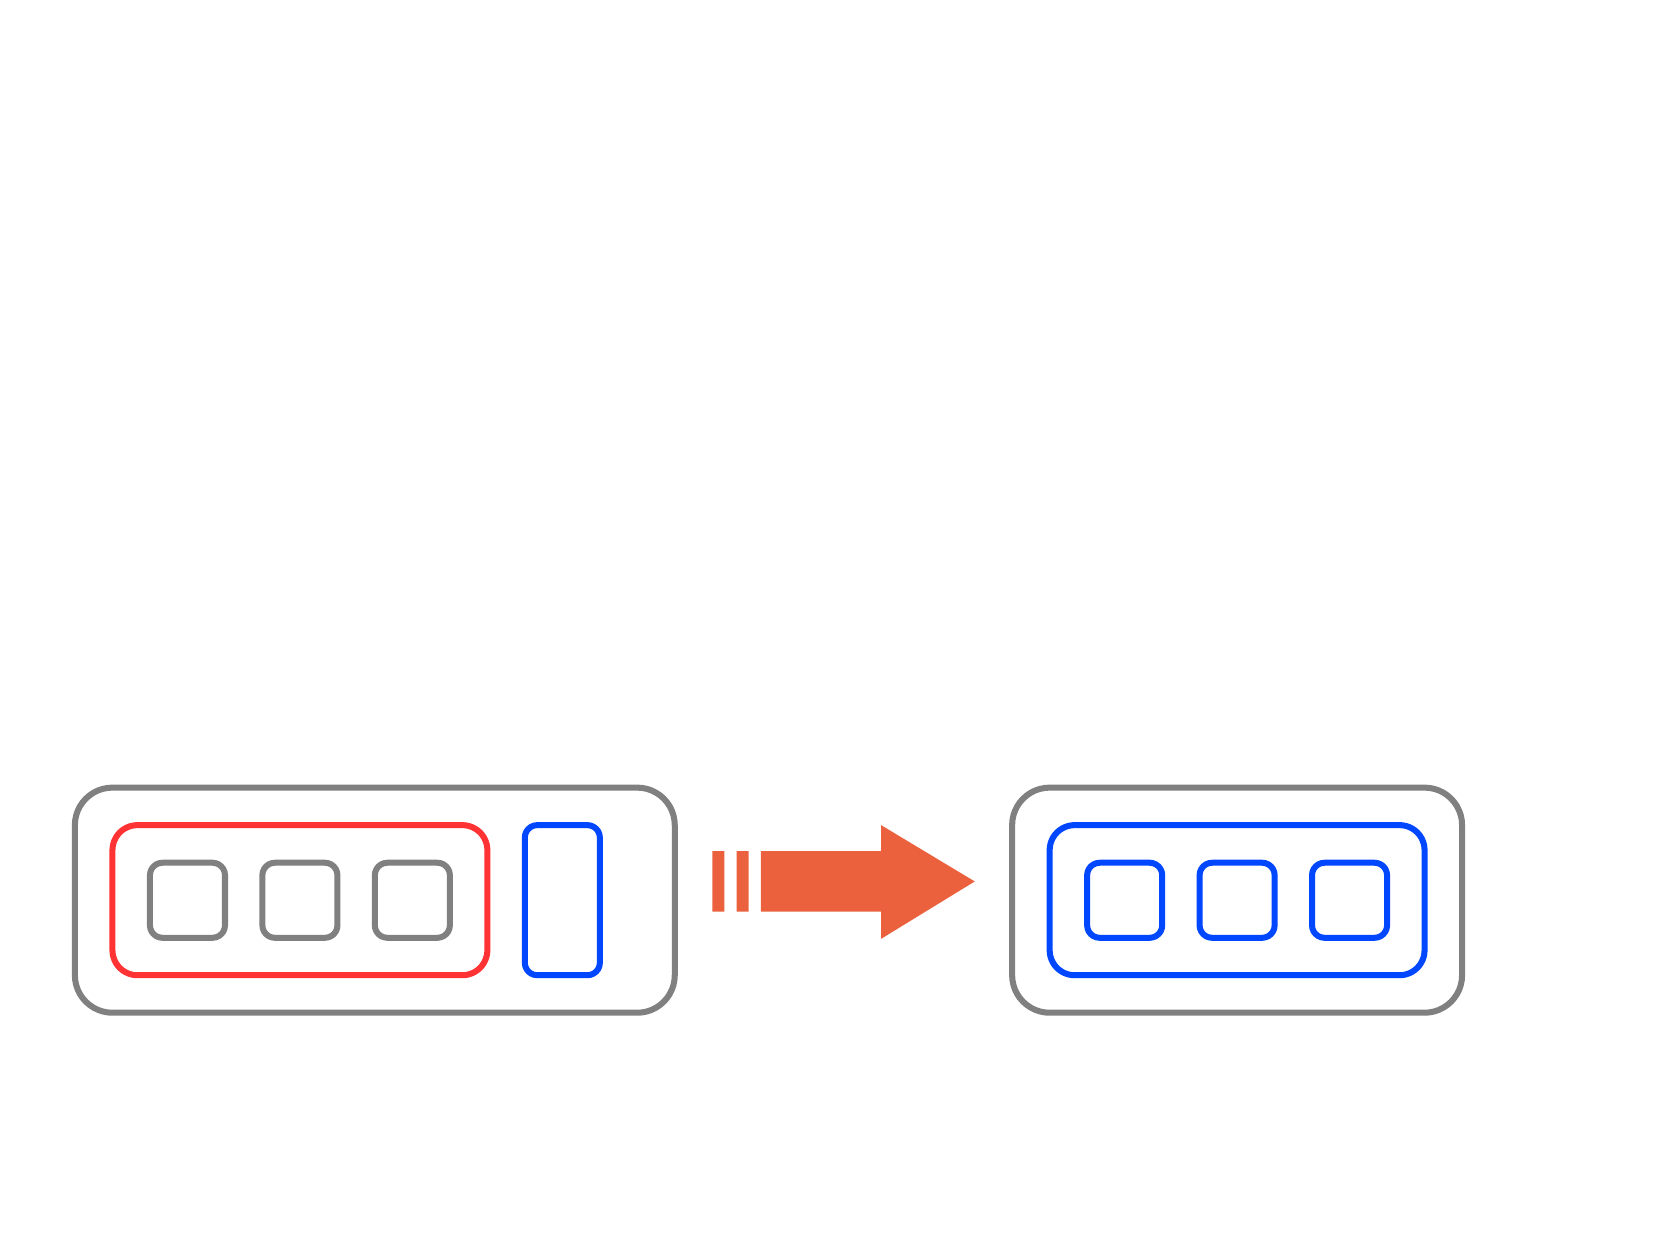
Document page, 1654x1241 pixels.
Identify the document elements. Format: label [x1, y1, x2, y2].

text_box [712, 851, 725, 912]
text_box [760, 825, 975, 939]
text_box [736, 851, 749, 912]
